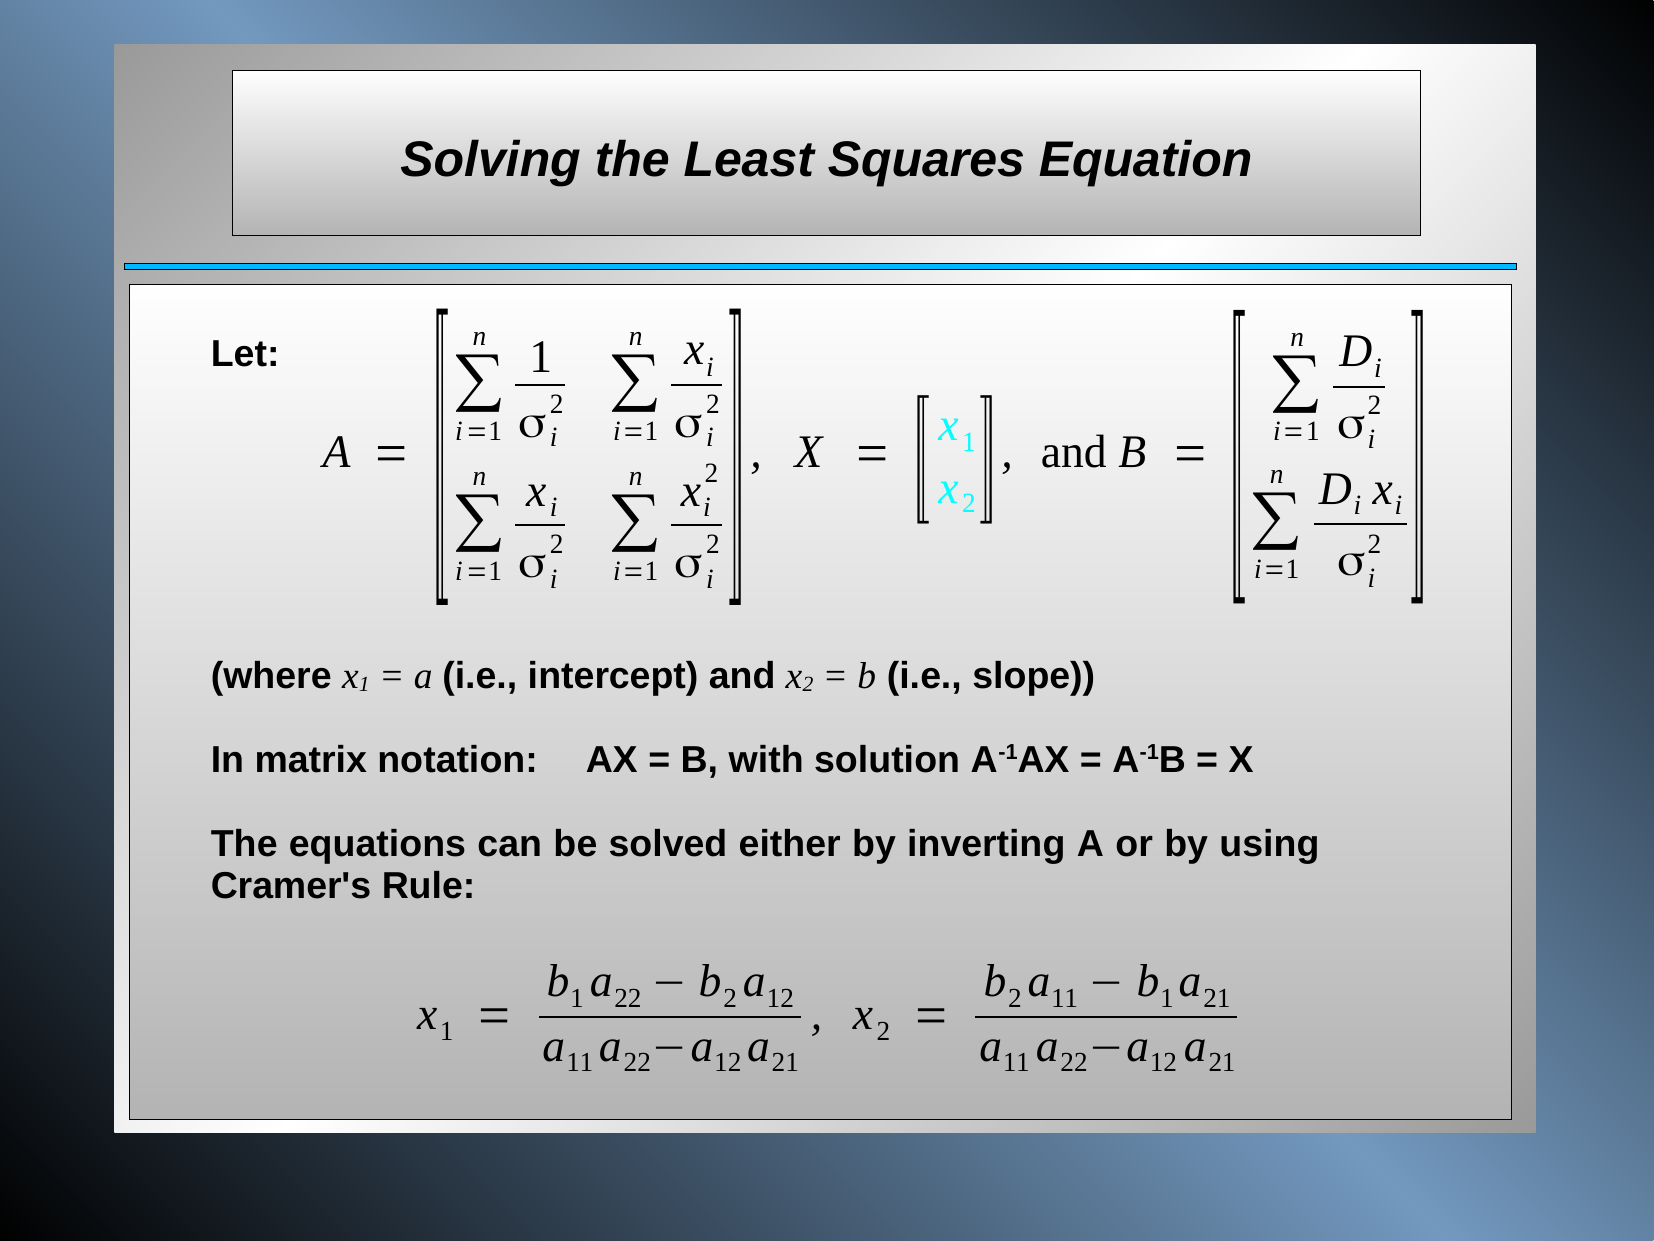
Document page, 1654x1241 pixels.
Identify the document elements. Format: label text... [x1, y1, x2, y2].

text_box Let: (where x1 = a (i.e., intercept) and x2 = b (i.e., slope)) In matrix notation: AX = B, with solution A-1AX = A-1B = X The equations can be solved either by inverting A or by using Cramer's Rule: [210, 328, 1443, 1076]
text_box Solving the Least Squares Equation [397, 131, 1256, 194]
text_box [129, 284, 1512, 1120]
chart [407, 955, 1246, 1078]
chart [311, 306, 1433, 608]
text_box [232, 70, 1421, 236]
text_box [124, 263, 1517, 270]
